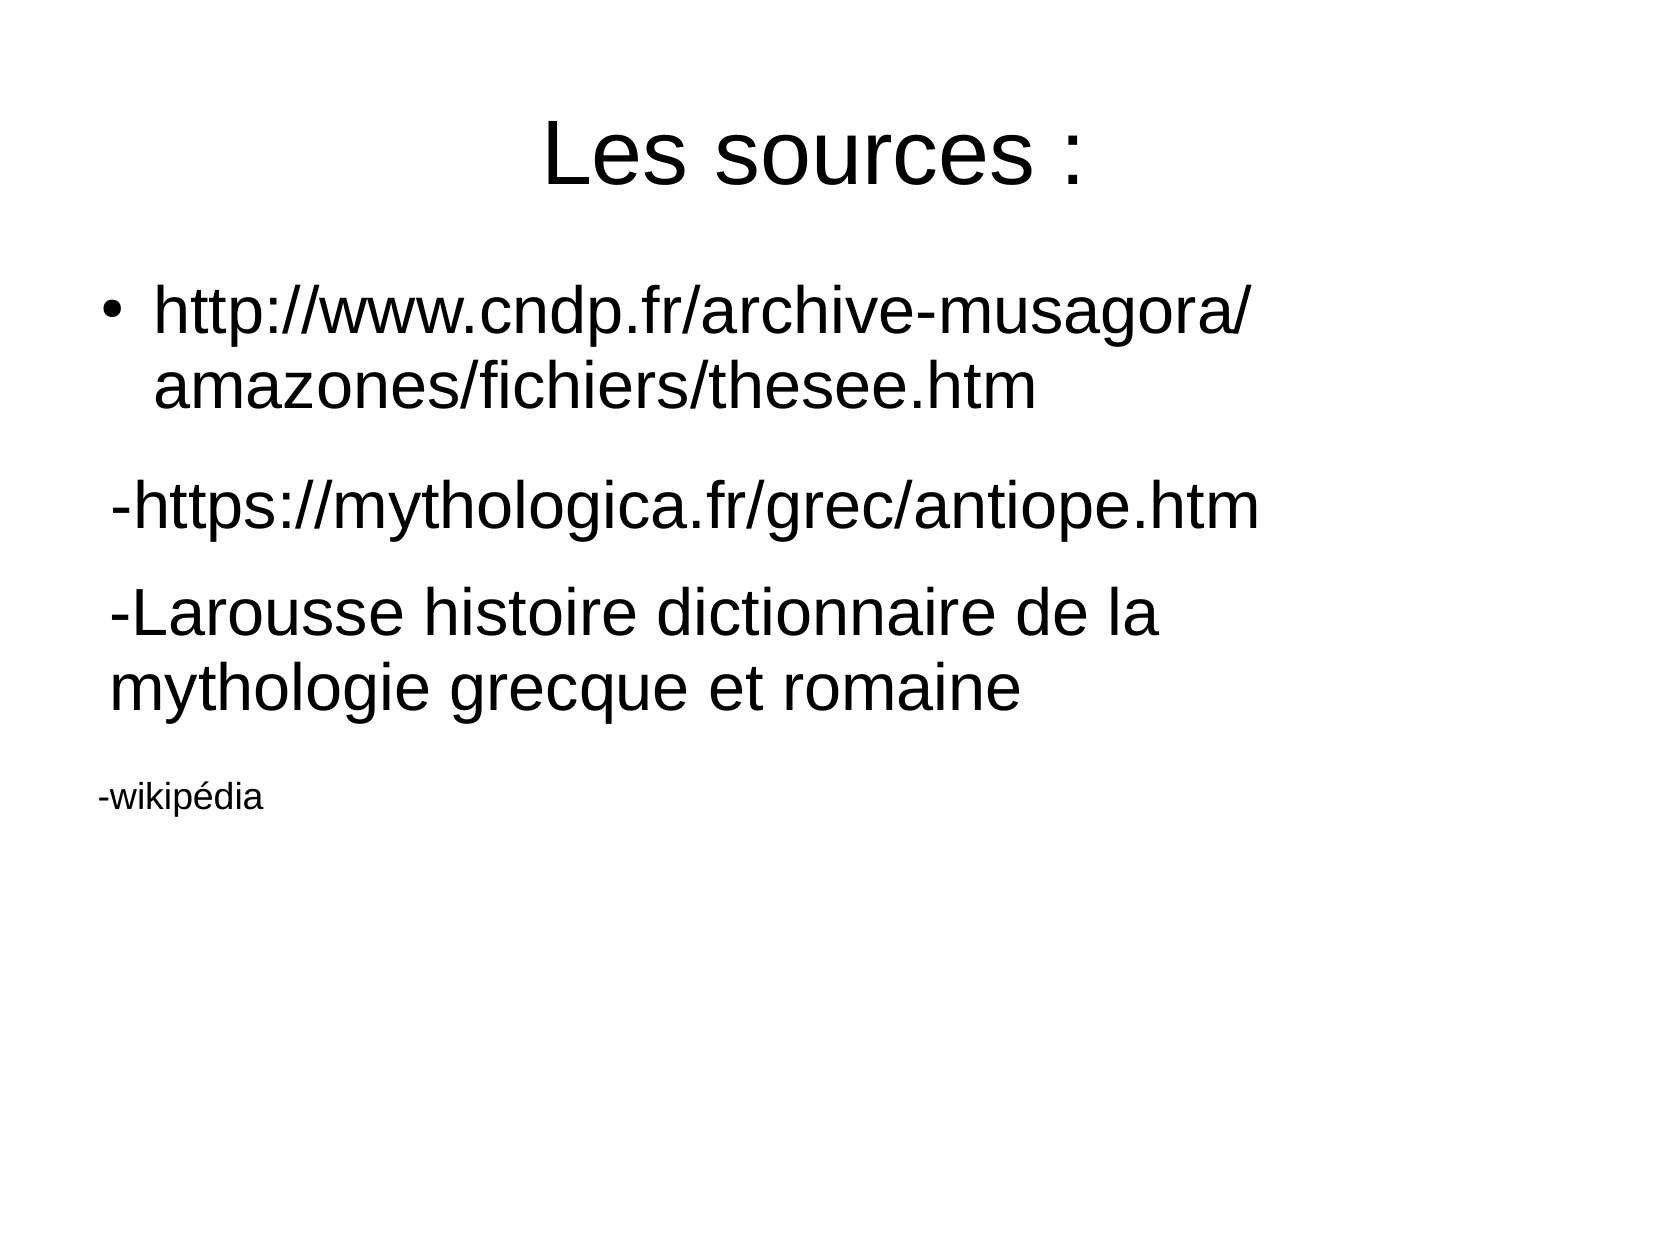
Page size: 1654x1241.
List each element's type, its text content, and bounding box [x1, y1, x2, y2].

text_box -https://mythologica.fr/grec/antiope.htm [59, 460, 1406, 551]
text_box -wikipédia [82, 767, 1016, 825]
list http://www.cndp.fr/archive-musagora/amazones/fichiers/thesee.htm [82, 272, 1571, 438]
title Les sources : [82, 49, 1571, 257]
text_box -Larousse histoire dictionnaire de la mythologie grecque et romaine [94, 567, 1359, 733]
